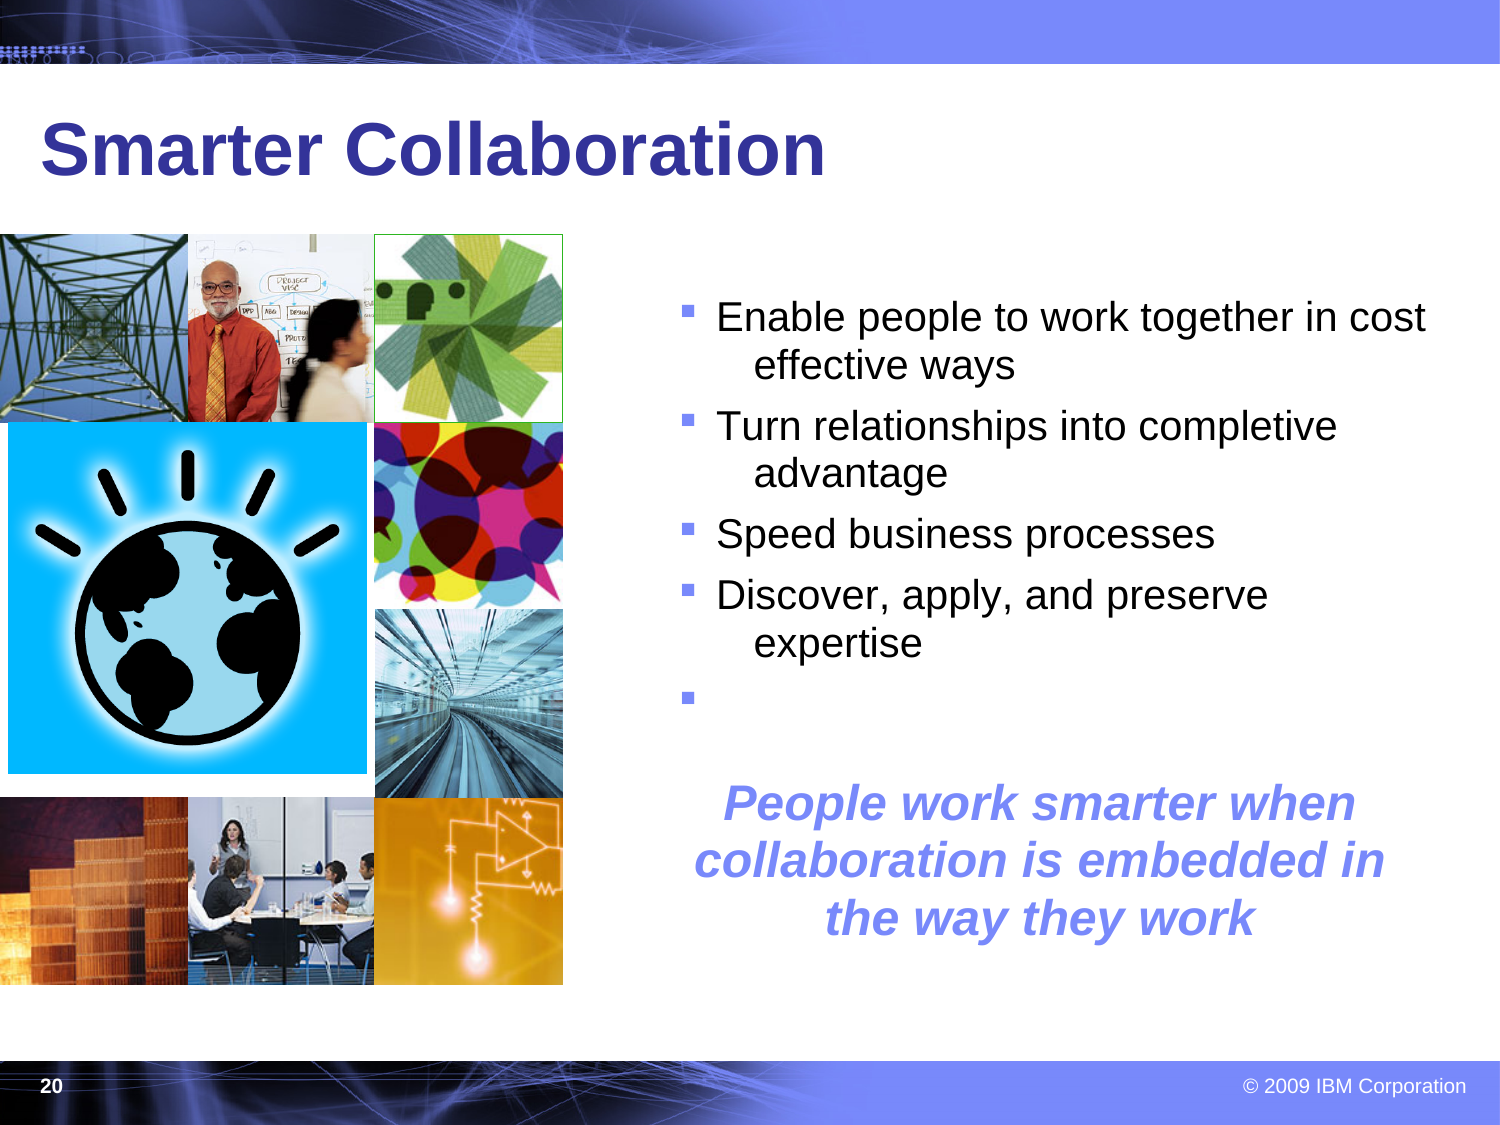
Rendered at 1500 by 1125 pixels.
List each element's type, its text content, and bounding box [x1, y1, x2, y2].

text_box People work smarter when collaboration is embedded in the way they work [663, 766, 1417, 962]
picture [0, 0, 1500, 64]
picture [0, 234, 563, 985]
list Enable people to work together in cost effective ways Turn relationships into completive advantage Speed business processes Discover, apply, and preserve expertise [663, 284, 1451, 816]
picture [18, 433, 357, 766]
picture [375, 235, 562, 422]
picture [0, 1061, 1500, 1125]
title Smarter Collaboration [25, 103, 1378, 203]
